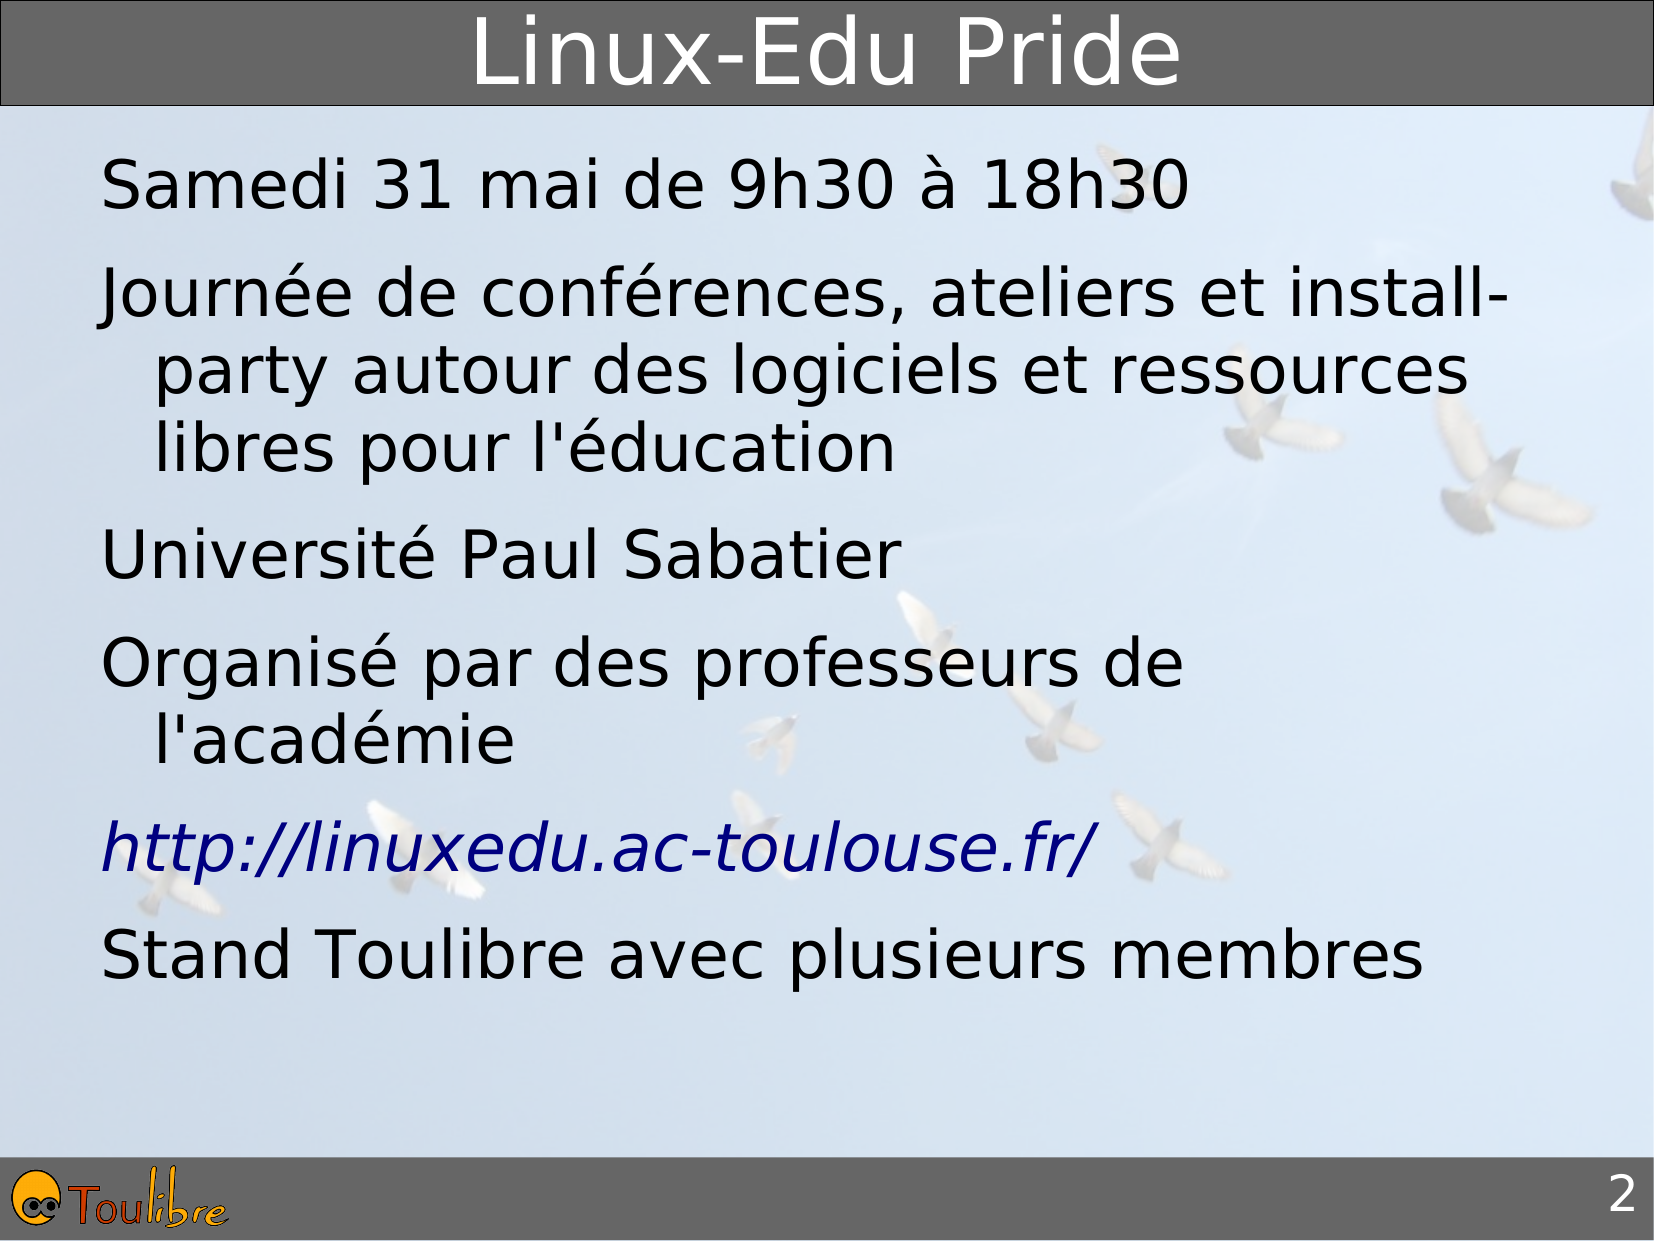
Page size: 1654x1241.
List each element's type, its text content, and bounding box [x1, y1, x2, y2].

picture [11, 1165, 229, 1228]
list Samedi 31 mai de 9h30 à 18h30 Journée de conférences, ateliers et install-party autour des logiciels et ressources libres pour l'éducation Université Paul Sabatier Organisé par des professeurs de l'académie http://linuxedu.ac-toulouse.fr/ Stand Toulibre avec plusieurs membres [82, 146, 1571, 1094]
title Linux-Edu Pride [0, 0, 1654, 107]
